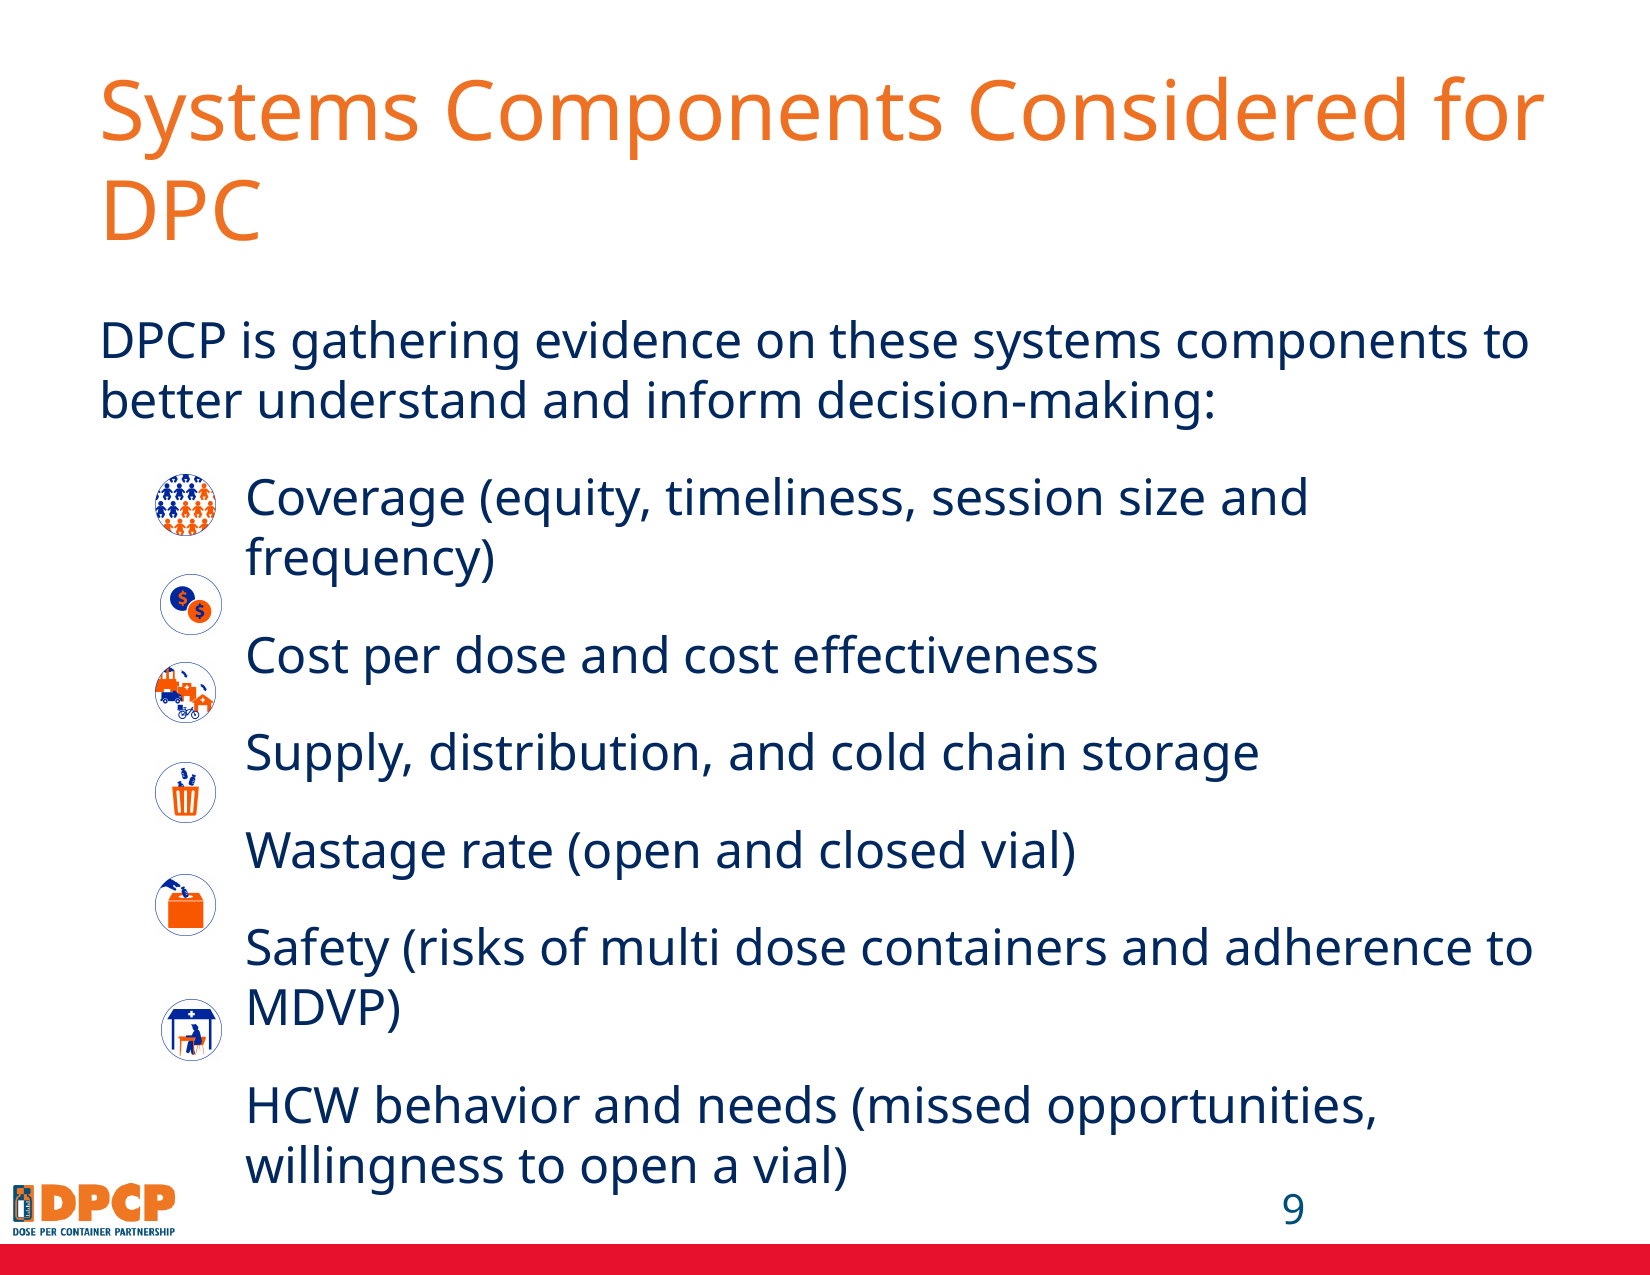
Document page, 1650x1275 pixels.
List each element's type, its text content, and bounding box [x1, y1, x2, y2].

list DPCP is gathering evidence on these systems components to better understand and inform decision-making: Coverage (equity, timeliness, session size and frequency) Cost per dose and cost effectiveness Supply, distribution, and cold chain storage Wastage rate (open and closed vial) Safety (risks of multi dose containers and adherence to MDVP) HCW behavior and needs (missed opportunities, willingness to open a vial) [82, 299, 1568, 1142]
picture [155, 762, 216, 823]
picture [160, 574, 222, 635]
title Systems Components Considered for DPC [82, 51, 1613, 264]
picture [155, 874, 216, 936]
picture [155, 474, 216, 536]
picture [161, 999, 222, 1061]
picture [12, 1183, 175, 1238]
picture [155, 662, 216, 723]
